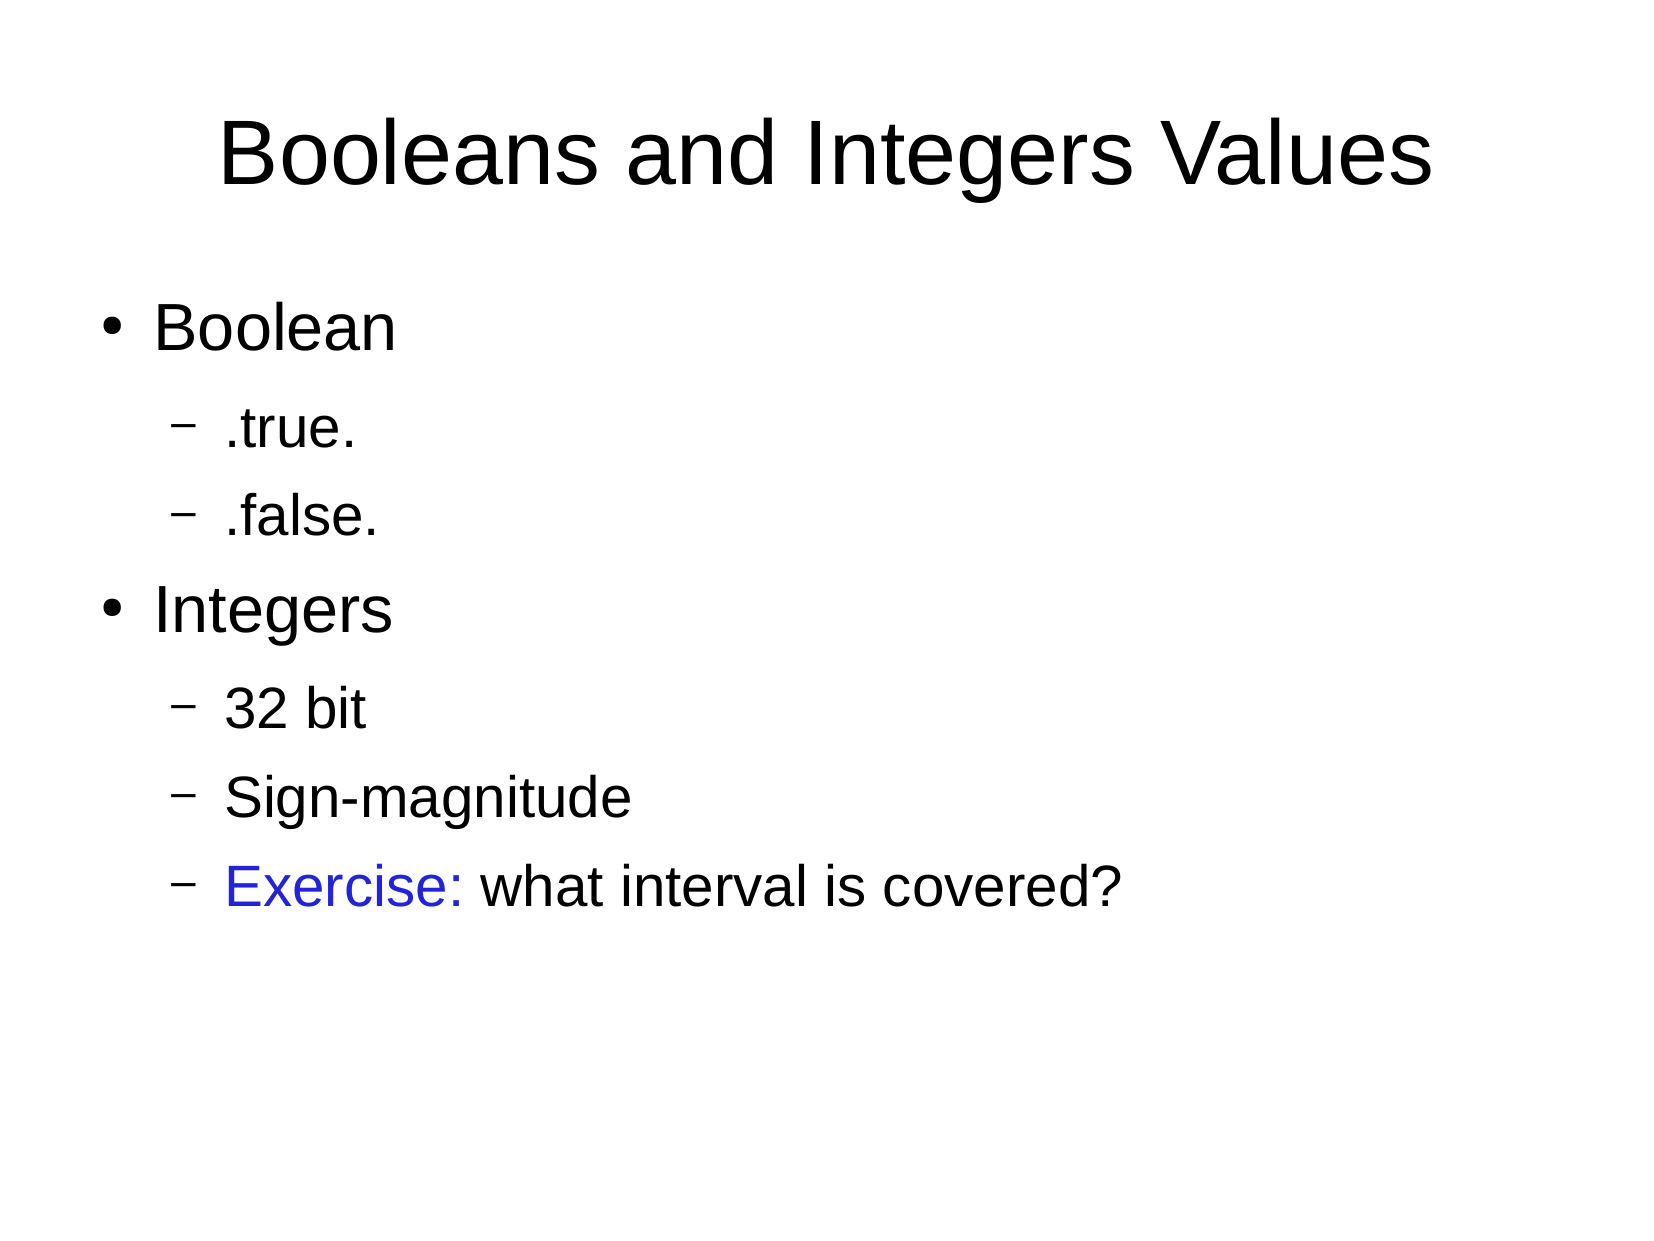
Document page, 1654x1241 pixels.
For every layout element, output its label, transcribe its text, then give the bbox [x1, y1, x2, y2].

list Boolean .true. .false. Integers 32 bit Sign-magnitude Exercise: what interval is covered? [82, 290, 1571, 1010]
title Booleans and Integers Values [82, 49, 1571, 257]
